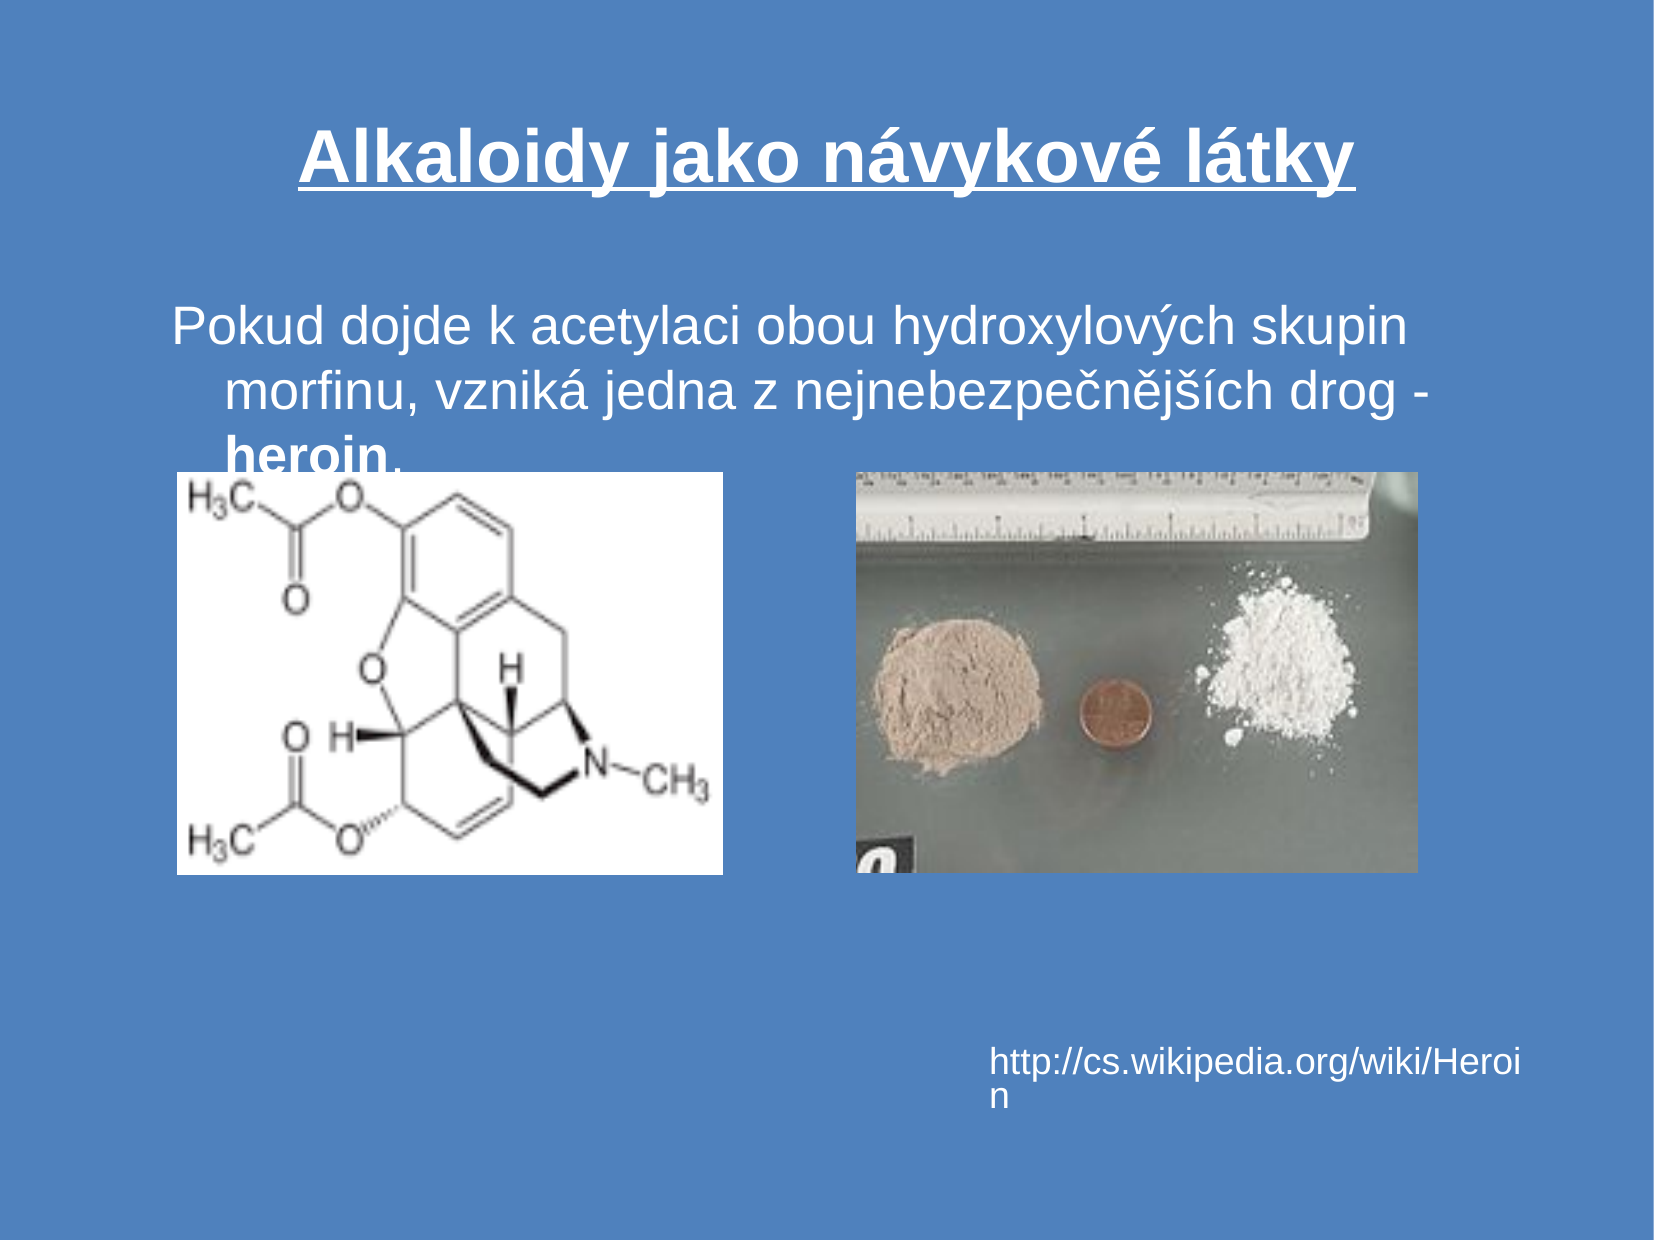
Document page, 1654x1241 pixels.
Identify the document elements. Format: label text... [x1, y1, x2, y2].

title Alkaloidy jako návykové látky [82, 49, 1571, 257]
list Pokud dojde k acetylaci obou hydroxylových skupin morfinu, vzniká jedna z nejnebezpečnějších drog - heroin. [82, 290, 1571, 1109]
text_box http://cs.wikipedia.org/wiki/Heroin [974, 1033, 1556, 1133]
picture [856, 472, 1418, 874]
picture [177, 472, 723, 875]
